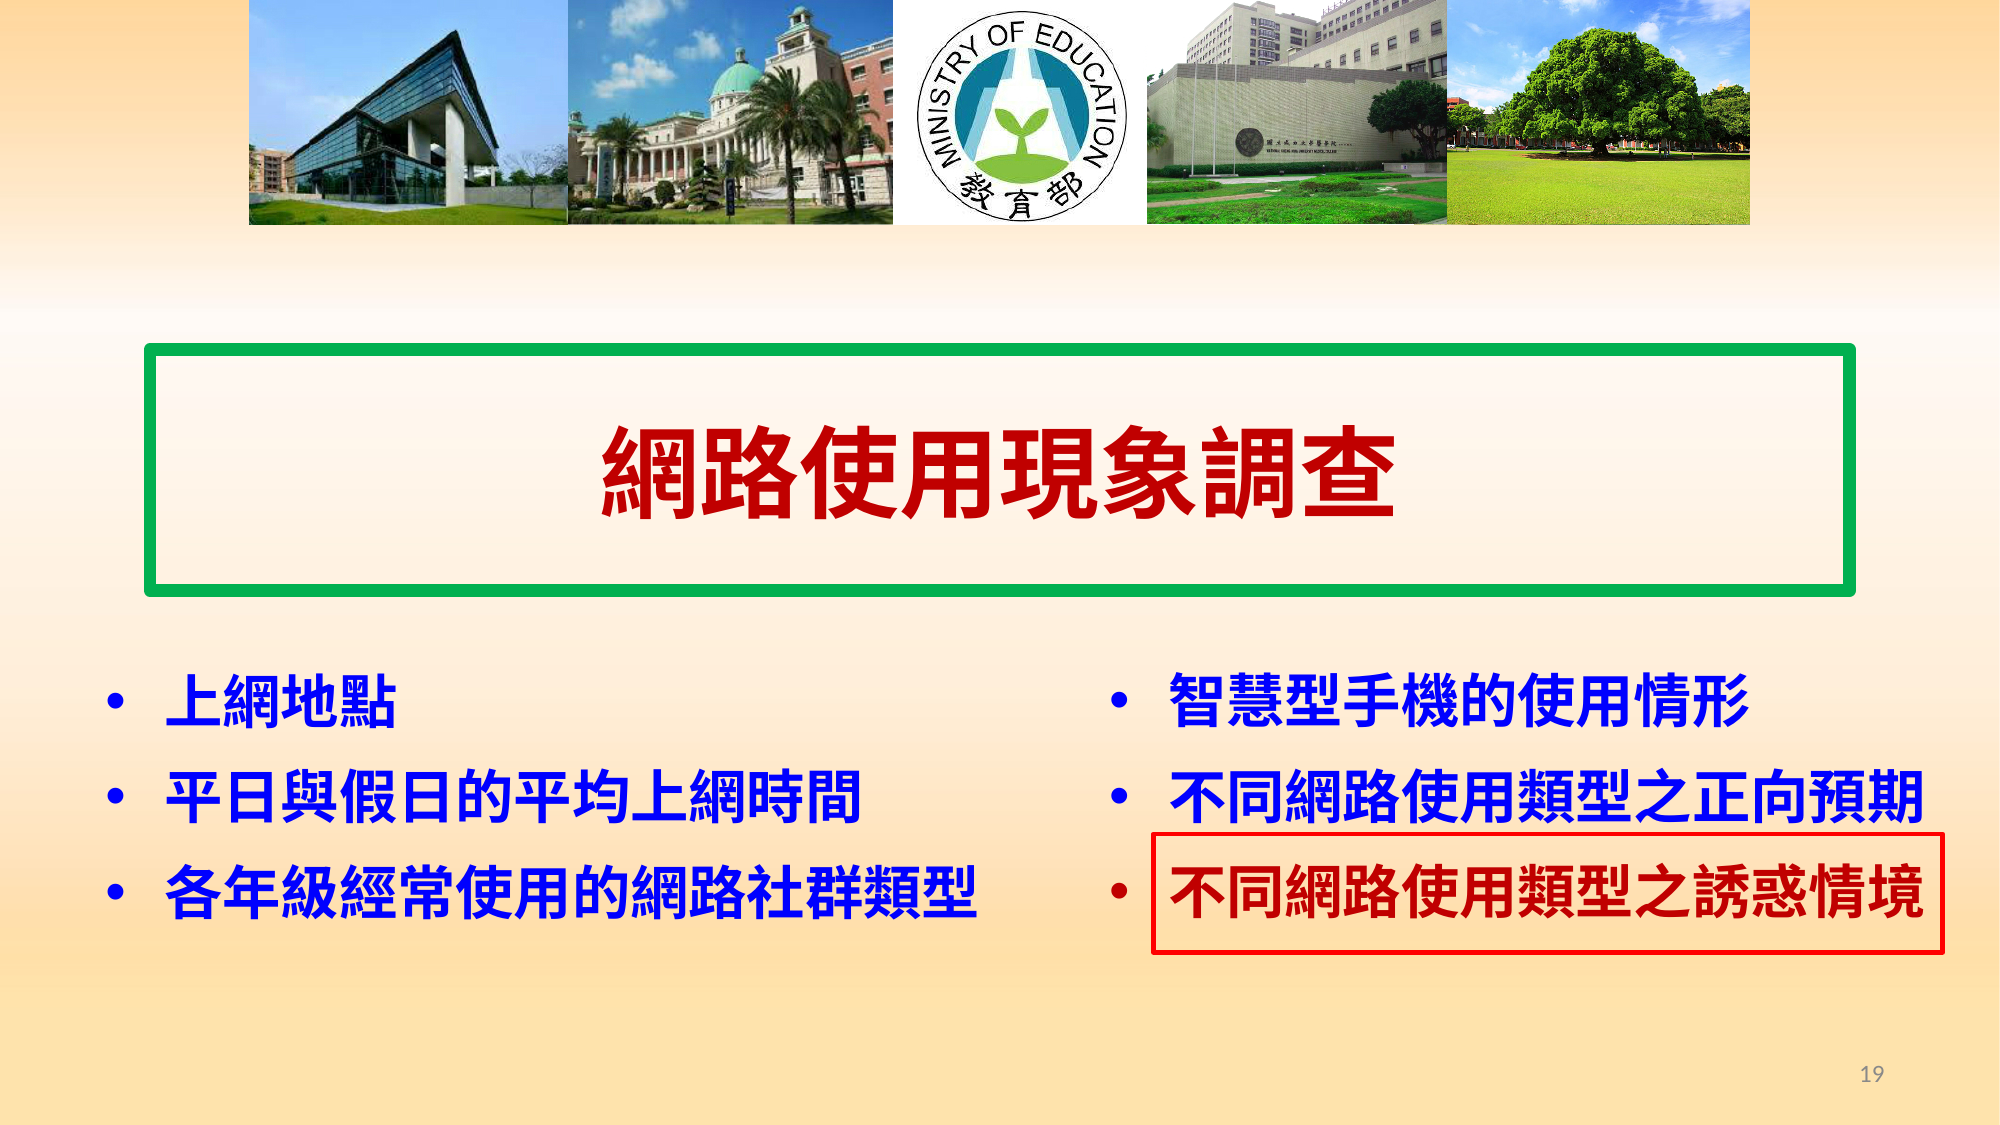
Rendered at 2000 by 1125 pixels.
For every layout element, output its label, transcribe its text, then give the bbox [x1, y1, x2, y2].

subtitle 上網地點 平日與假日的平均上網時間 各年級經常使用的網路社群類型 [90, 643, 1024, 1108]
picture [0, 0, 2000, 1125]
text_box 智慧型手機的使用情形 不同網路使用類型之正向預期 不同網路使用類型之誘惑情境 [1094, 643, 2000, 1108]
title 網路使用現象調查 [150, 349, 1850, 591]
